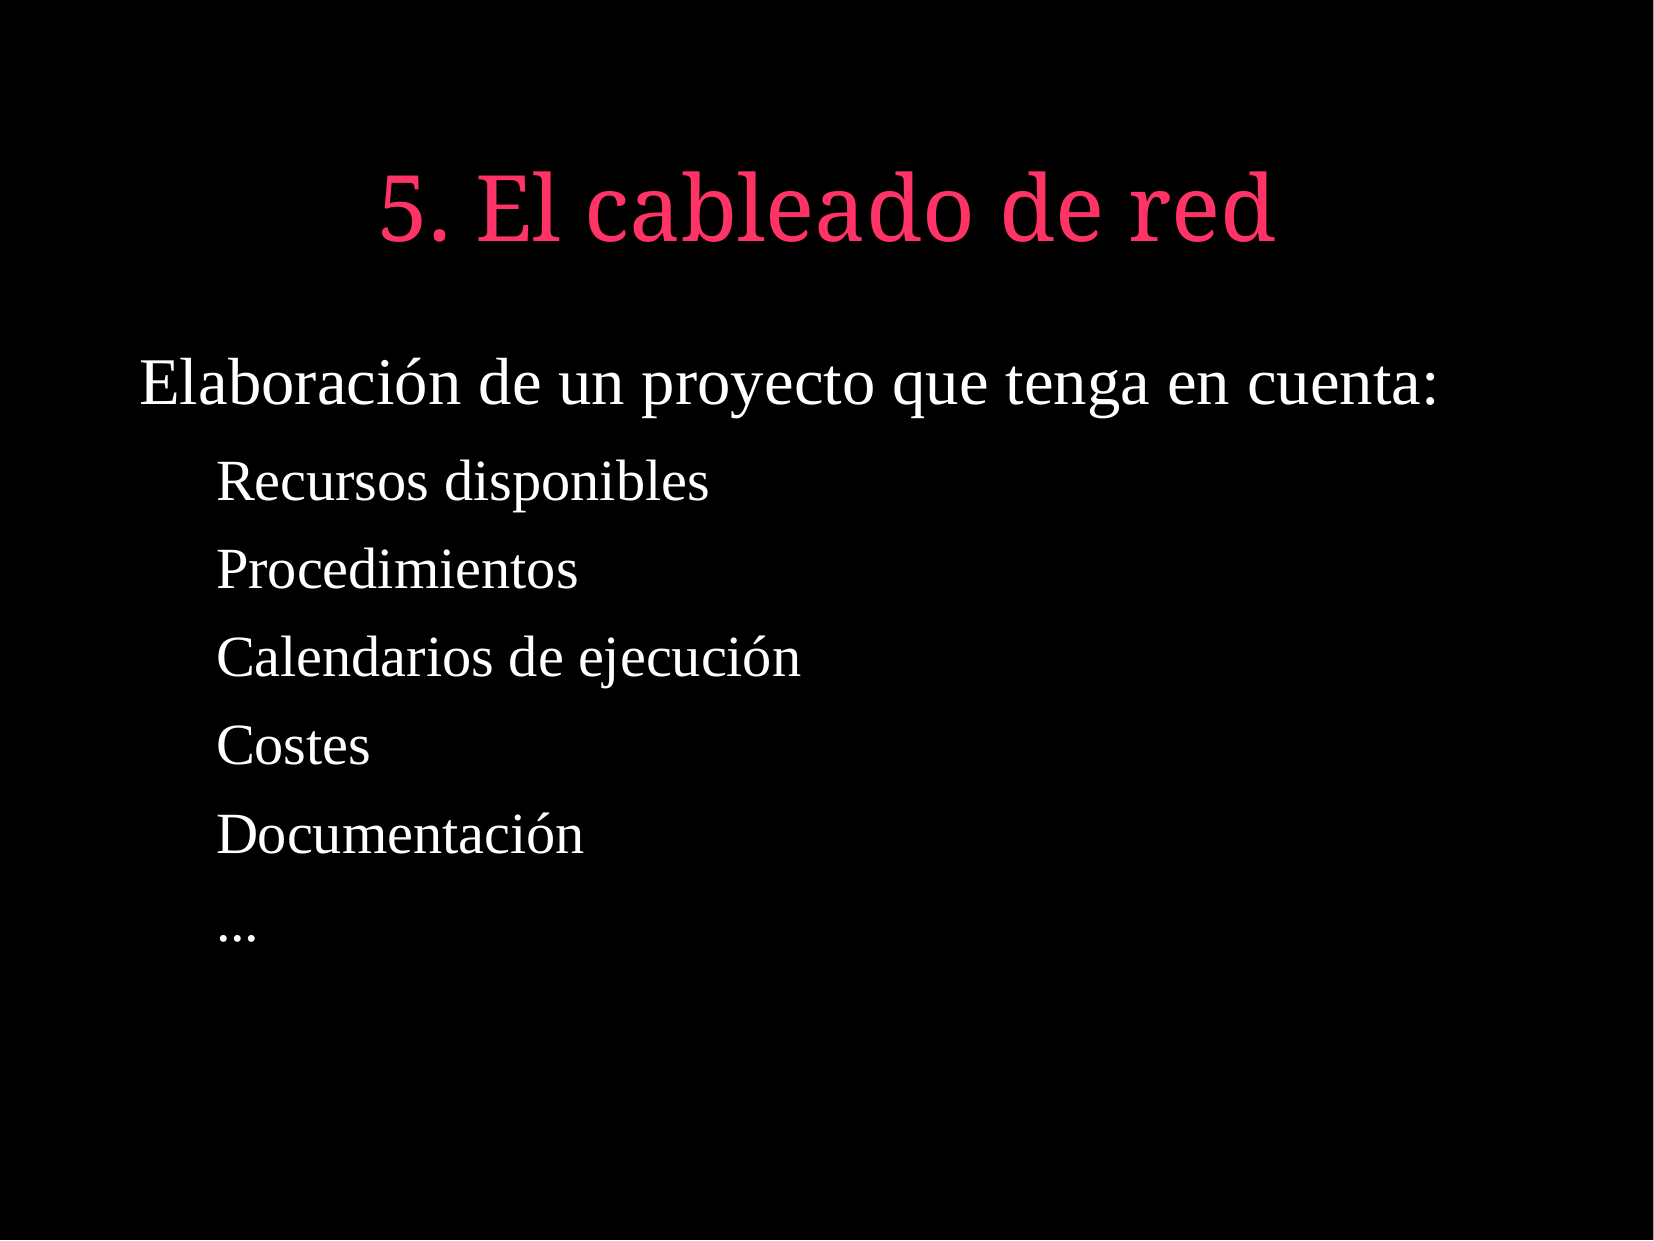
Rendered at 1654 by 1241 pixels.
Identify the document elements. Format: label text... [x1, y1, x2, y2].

list Elaboración de un proyecto que tenga en cuenta: Recursos disponibles Procedimientos Calendarios de ejecución Costes Documentación ... [121, 344, 1534, 960]
title 5. El cableado de red [121, 102, 1534, 311]
